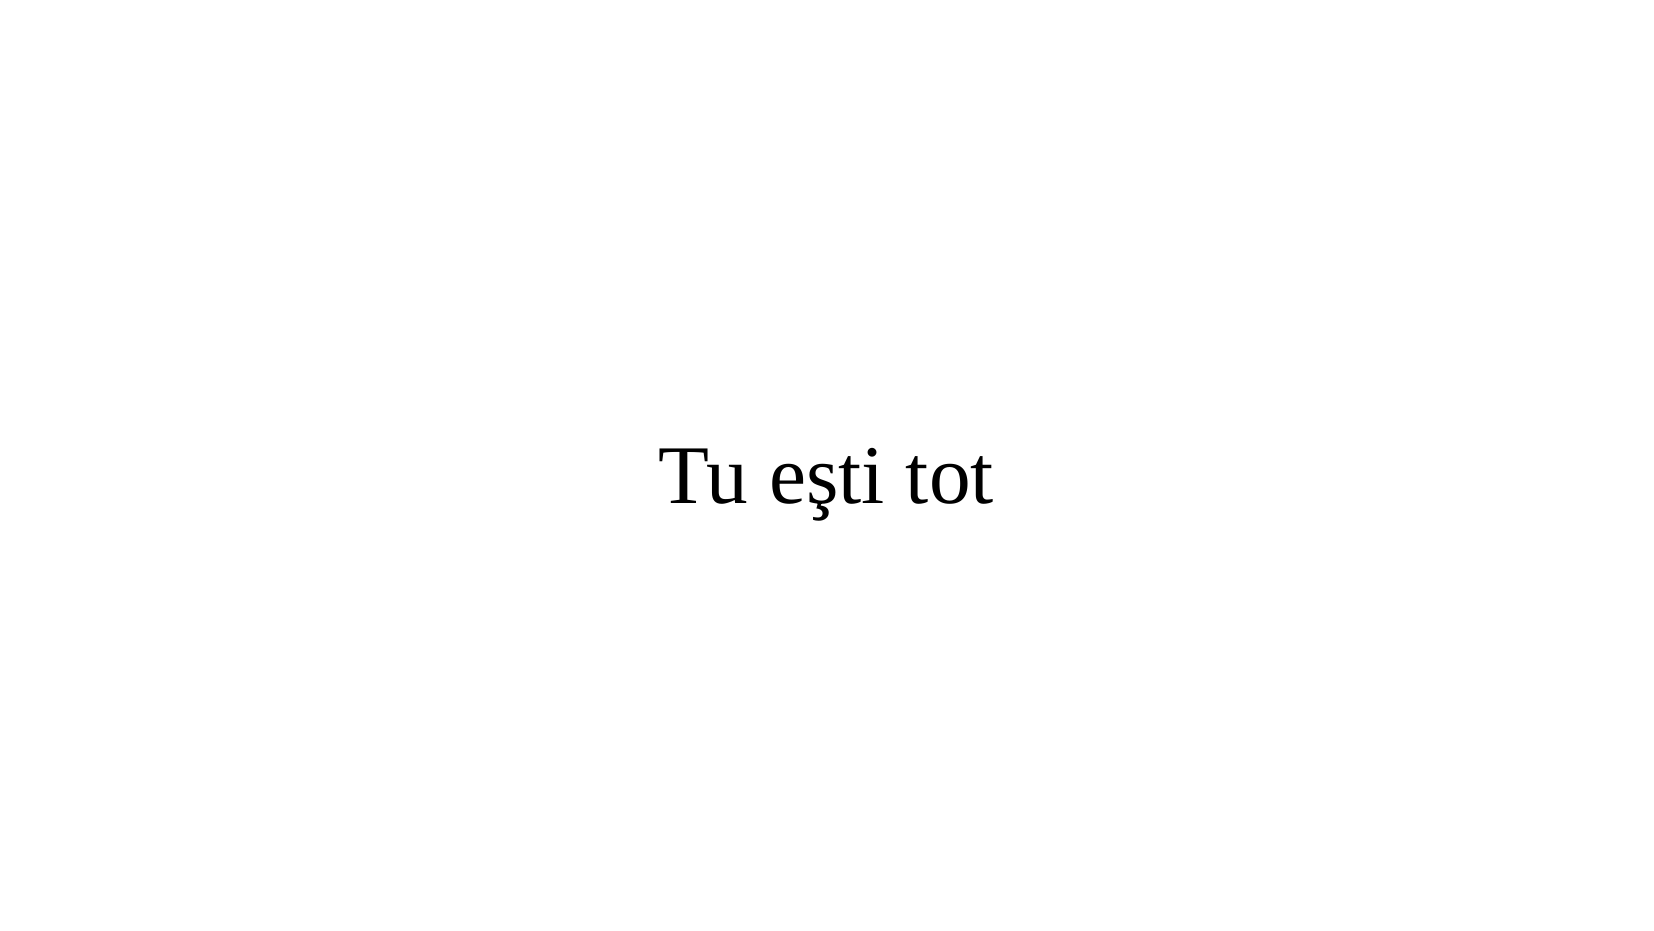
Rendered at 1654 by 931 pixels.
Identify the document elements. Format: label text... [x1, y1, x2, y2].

title Tu eşti tot [165, 420, 1489, 521]
